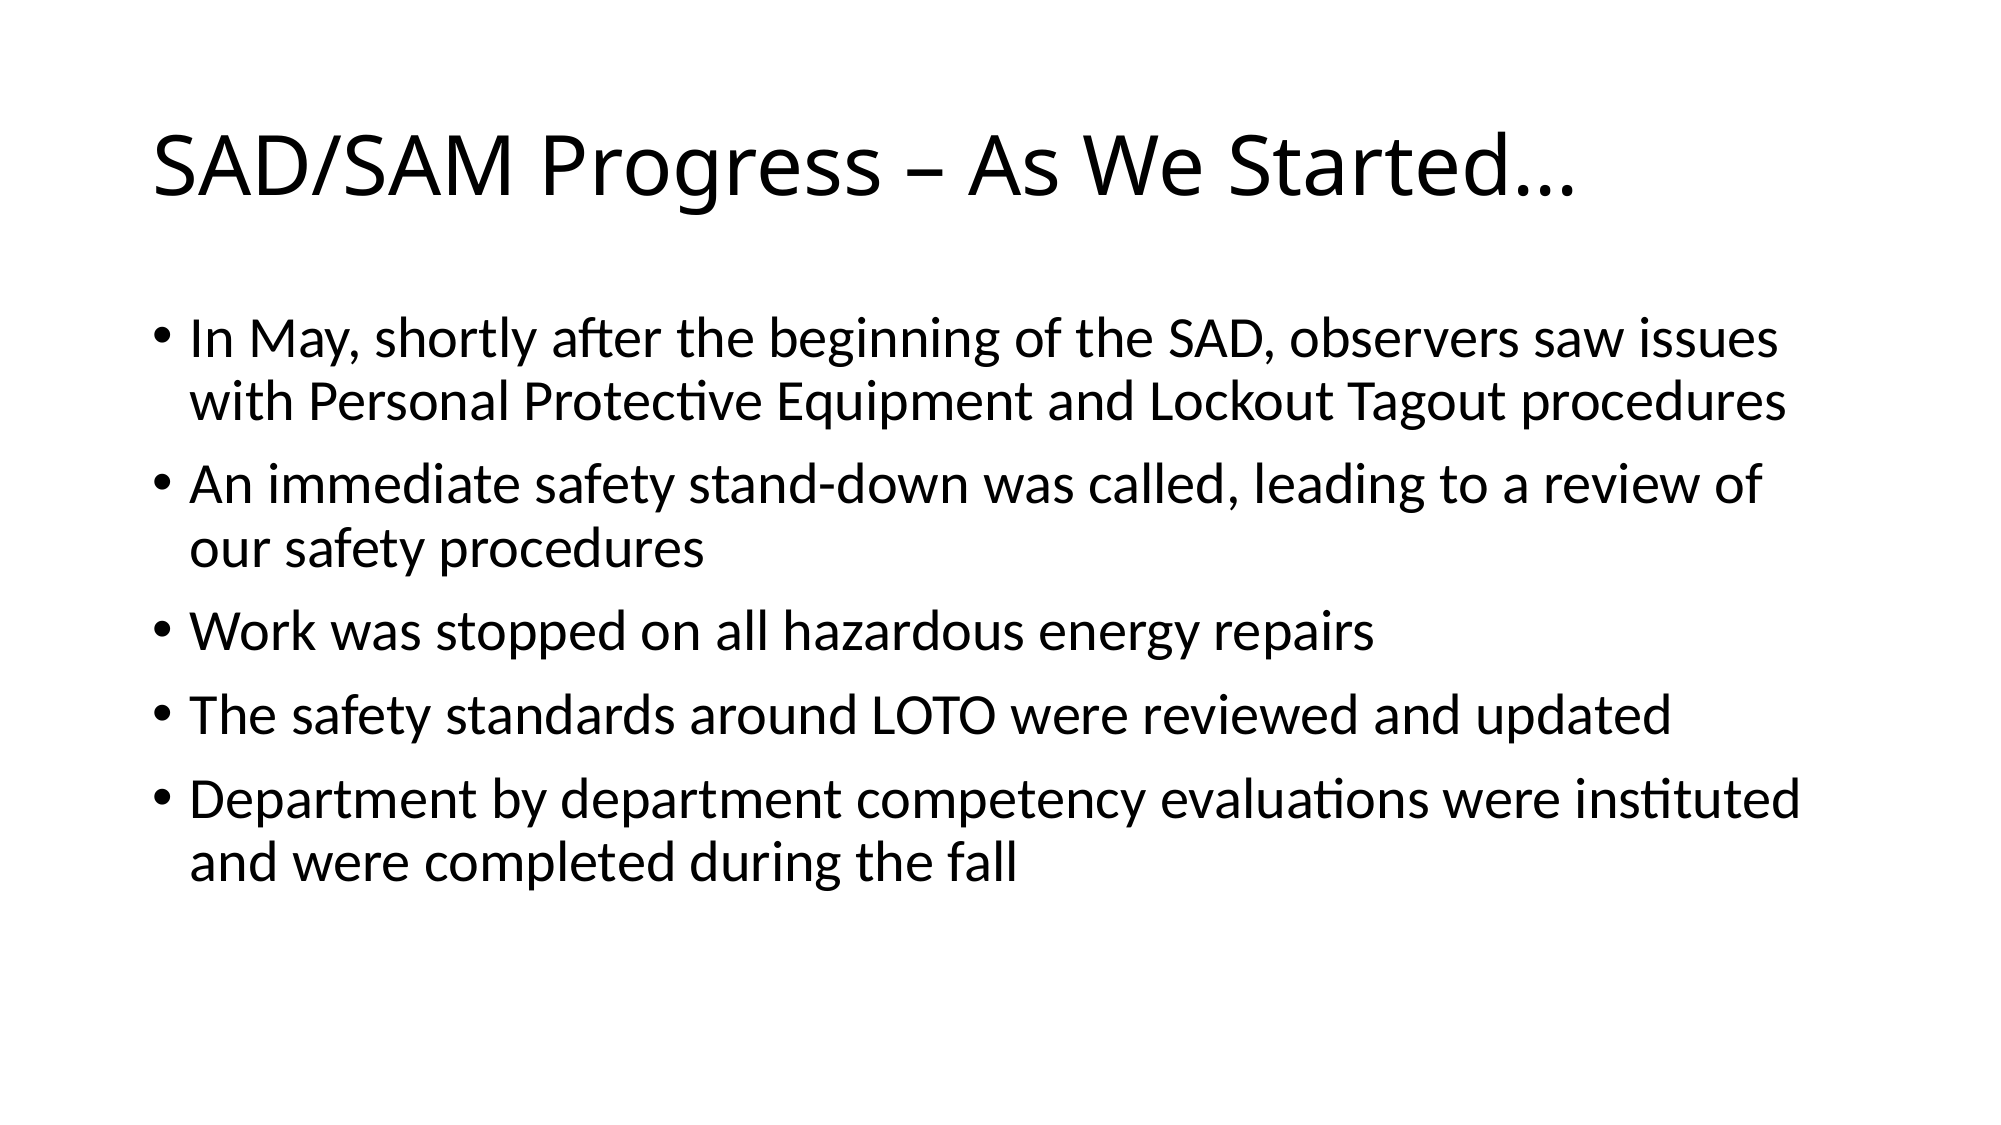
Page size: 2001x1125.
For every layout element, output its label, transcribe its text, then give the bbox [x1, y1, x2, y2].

list In May, shortly after the beginning of the SAD, observers saw issues with Personal Protective Equipment and Lockout Tagout procedures An immediate safety stand-down was called, leading to a review of our safety procedures Work was stopped on all hazardous energy repairs The safety standards around LOTO were reviewed and updated Department by department competency evaluations were instituted and were completed during the fall [137, 299, 1863, 1014]
title SAD/SAM Progress – As We Started... [137, 59, 1863, 278]
